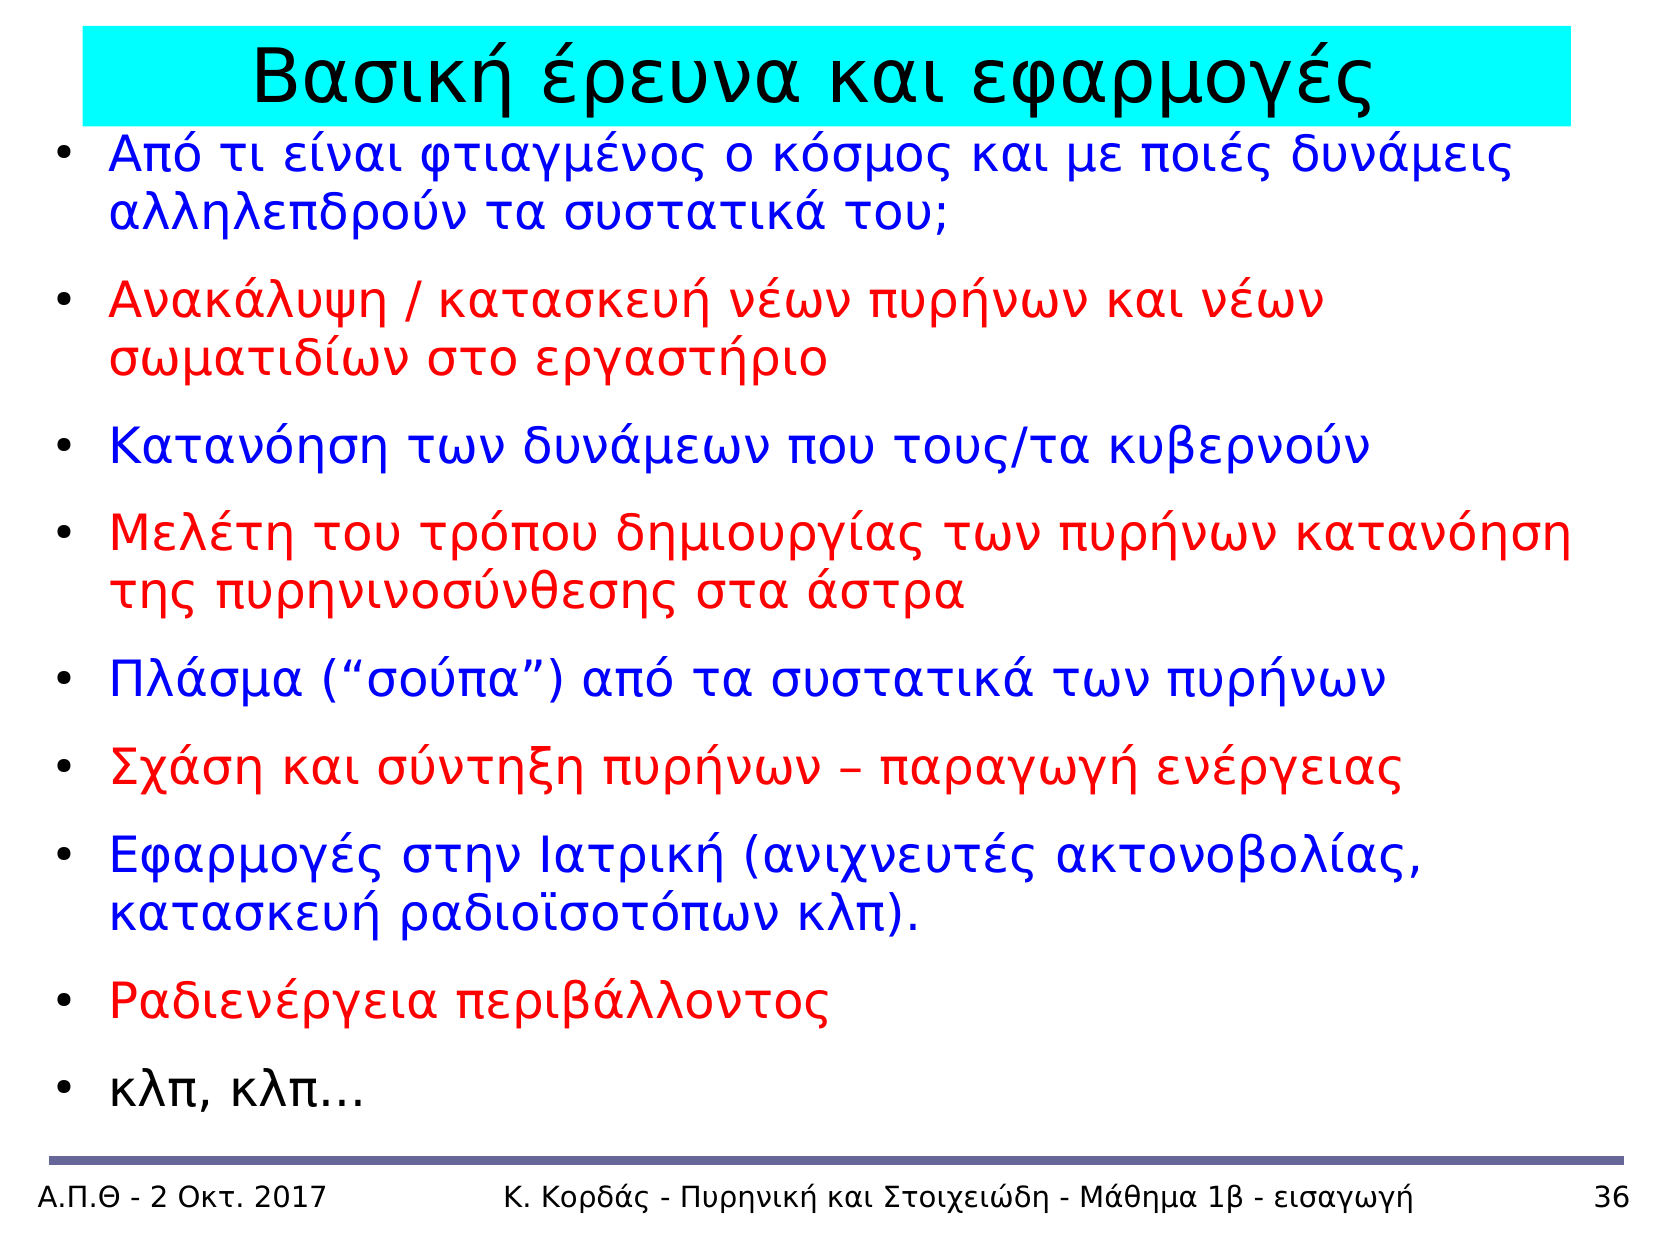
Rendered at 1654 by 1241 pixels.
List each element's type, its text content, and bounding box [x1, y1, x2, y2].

title Βασική έρευνα και εφαρμογές [82, 32, 1571, 120]
list Από τι είναι φτιαγμένος ο κόσμος και με ποιές δυνάμεις αλληλεπδρούν τα συστατικά του; Ανακάλυψη / κατασκευή νέων πυρήνων και νέων σωματιδίων στο εργαστήριο Κατανόηση των δυνάμεων που τους/τα κυβερνούν Μελέτη του τρόπου δημιουργίας των πυρήνων κατανόηση της πυρηνινοσύνθεσης στα άστρα Πλάσμα (“σούπα”) από τα συστατικά των πυρήνων Σχάση και σύντηξη πυρήνων – παραγωγή ενέργειας Εφαρμογές στην Ιατρική (ανιχνευτές ακτονοβολίας, κατασκευή ραδιοϊσοτόπων κλπ). Ραδιενέργεια περιβάλλοντος κλπ, κλπ... [37, 124, 1613, 1219]
